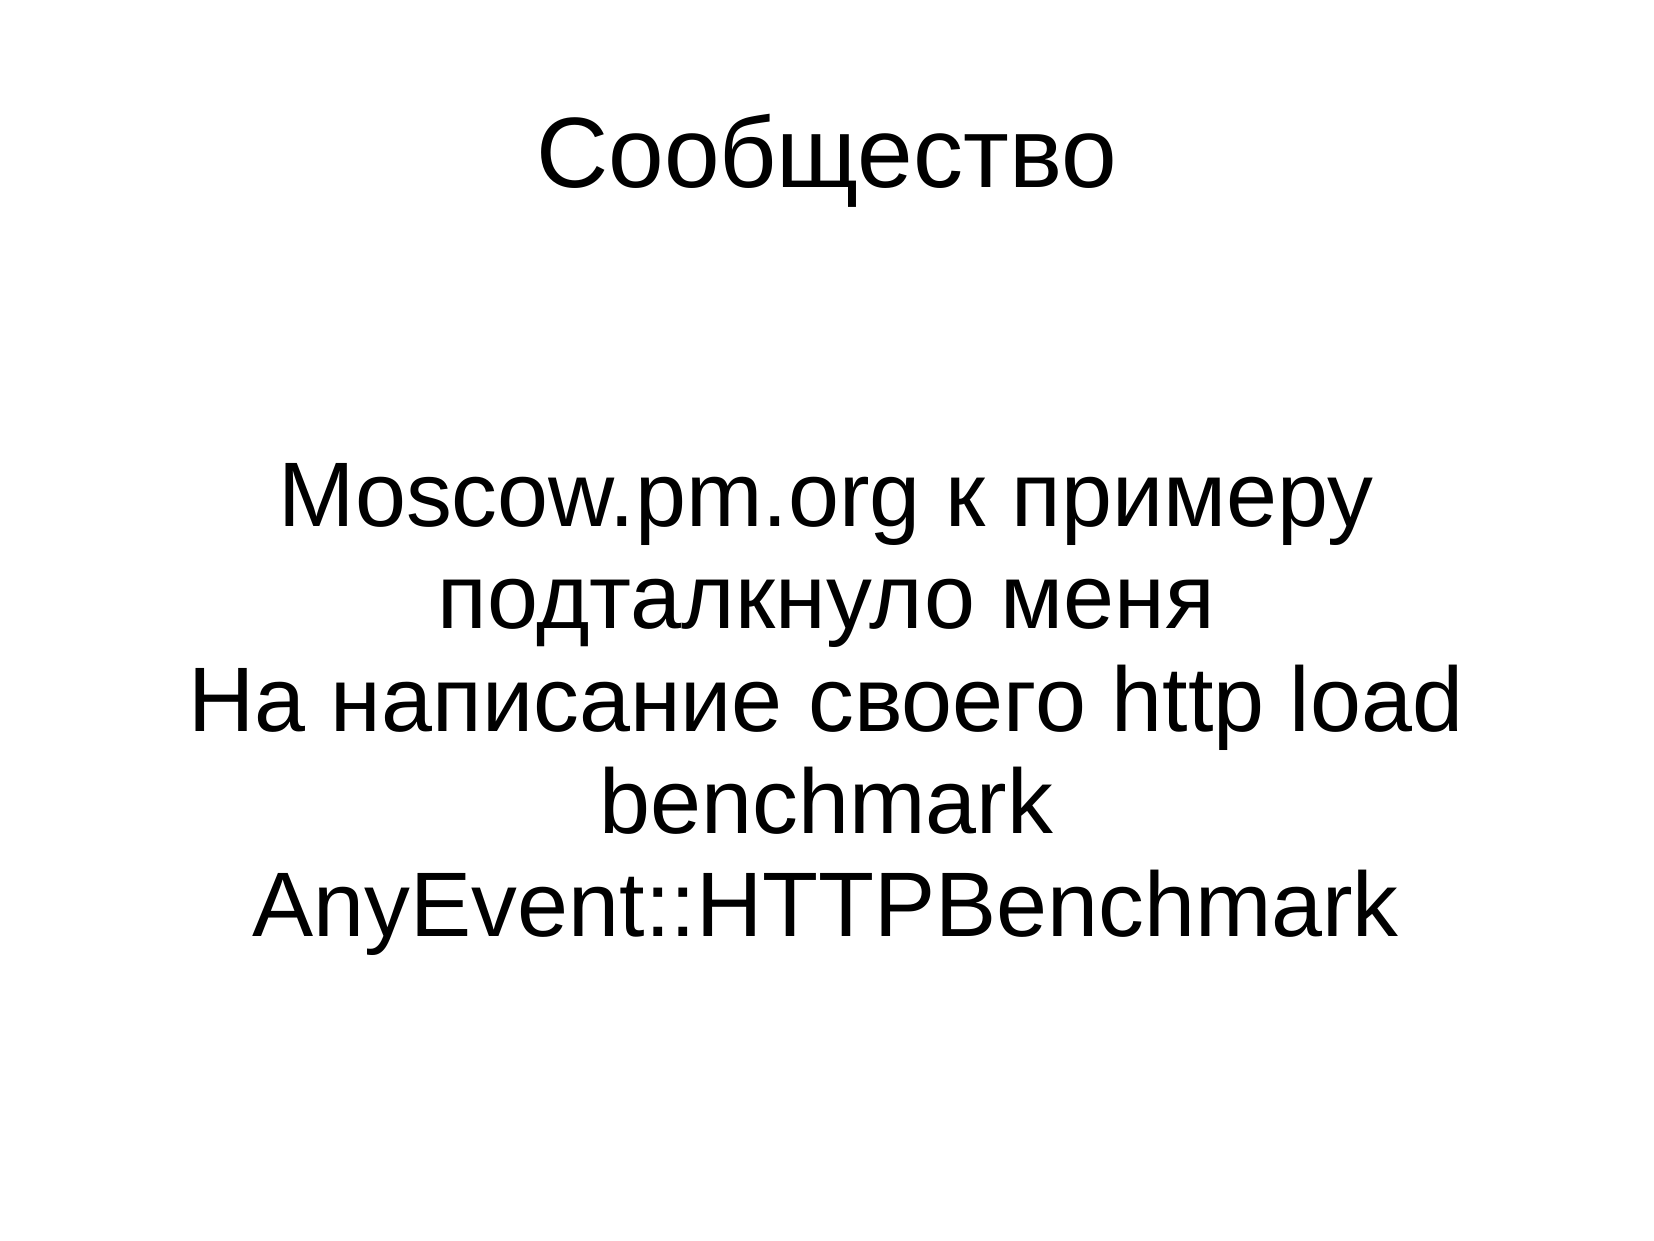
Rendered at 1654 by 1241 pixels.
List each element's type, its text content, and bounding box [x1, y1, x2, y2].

subtitle Moscow.pm.org к примеру подталкнуло меня На написание своего http load benchmark AnyEvent::HTTPBenchmark [82, 297, 1571, 1102]
title Сообщество [82, 56, 1571, 250]
